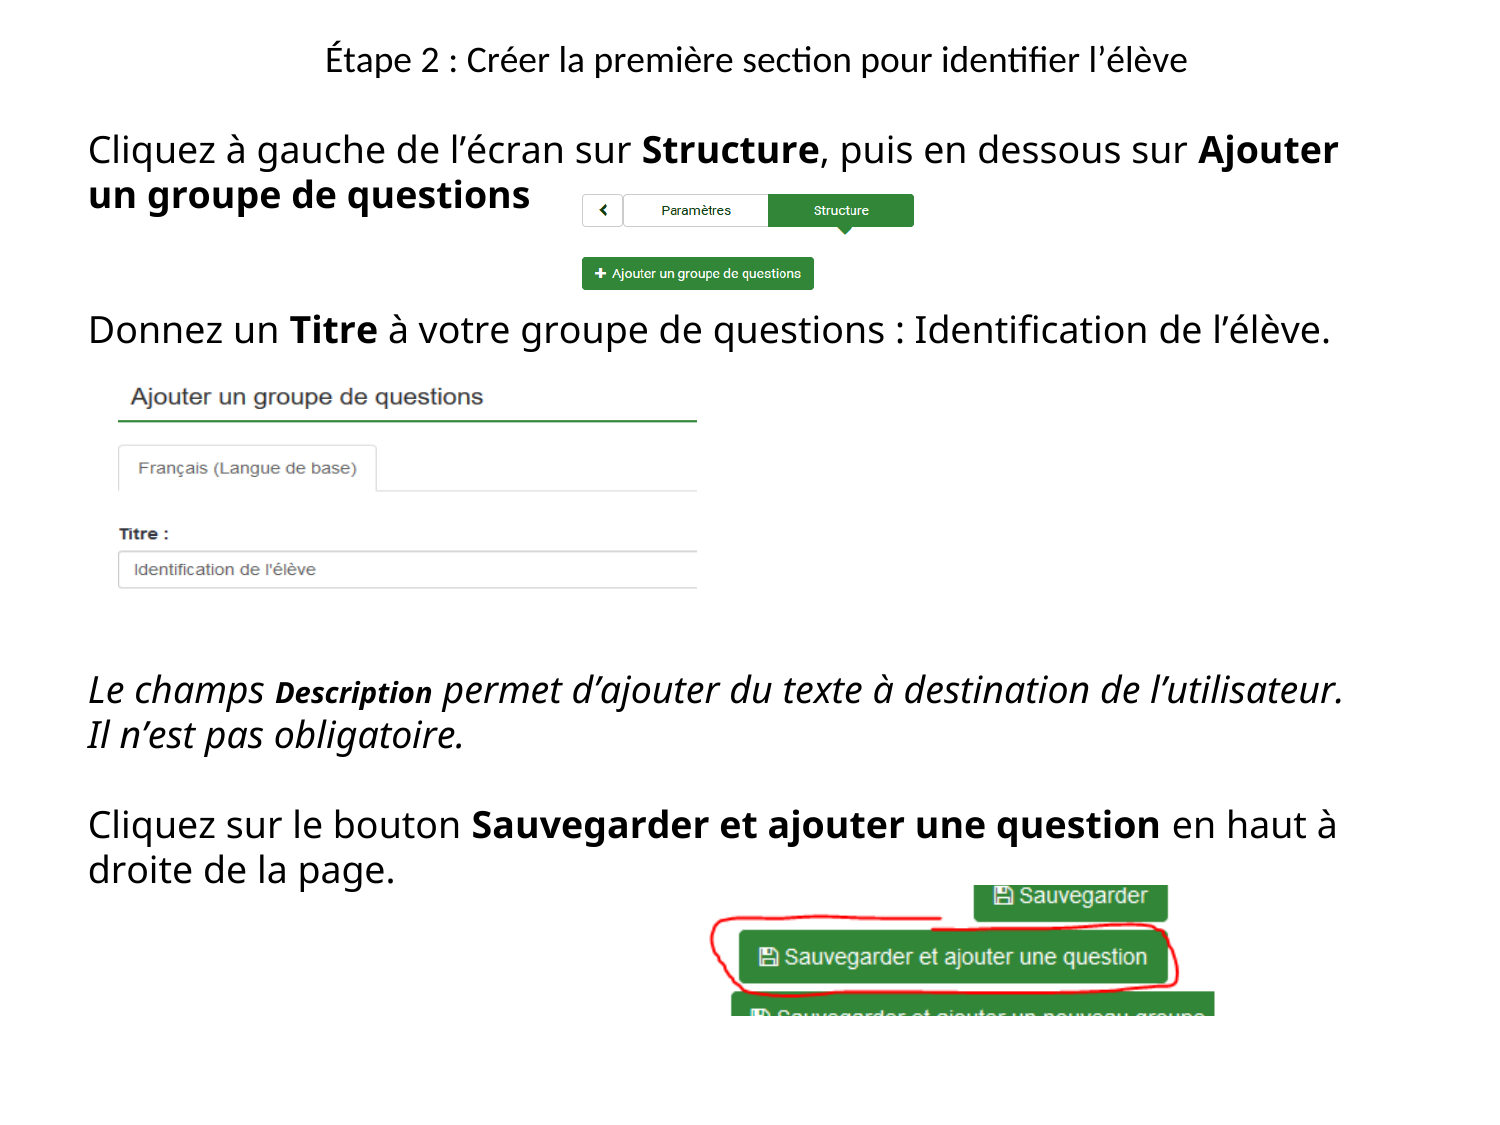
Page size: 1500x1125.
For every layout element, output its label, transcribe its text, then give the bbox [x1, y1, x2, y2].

picture [572, 177, 922, 307]
picture [708, 885, 1215, 1016]
text_box Étape 2 : Créer la première section pour identifier l’élève [42, 27, 1472, 88]
text_box Cliquez à gauche de l’écran sur Structure, puis en dessous sur Ajouter un groupe de questions Donnez un Titre à votre groupe de questions : Identification de l’élève. Le champs Description permet d’ajouter du texte à destination de l’utilisateur. Il n’est pas obligatoire. Cliquez sur le bouton Sauvegarder et ajouter une question en haut à droite de la page. [73, 118, 1385, 990]
picture [118, 370, 697, 603]
